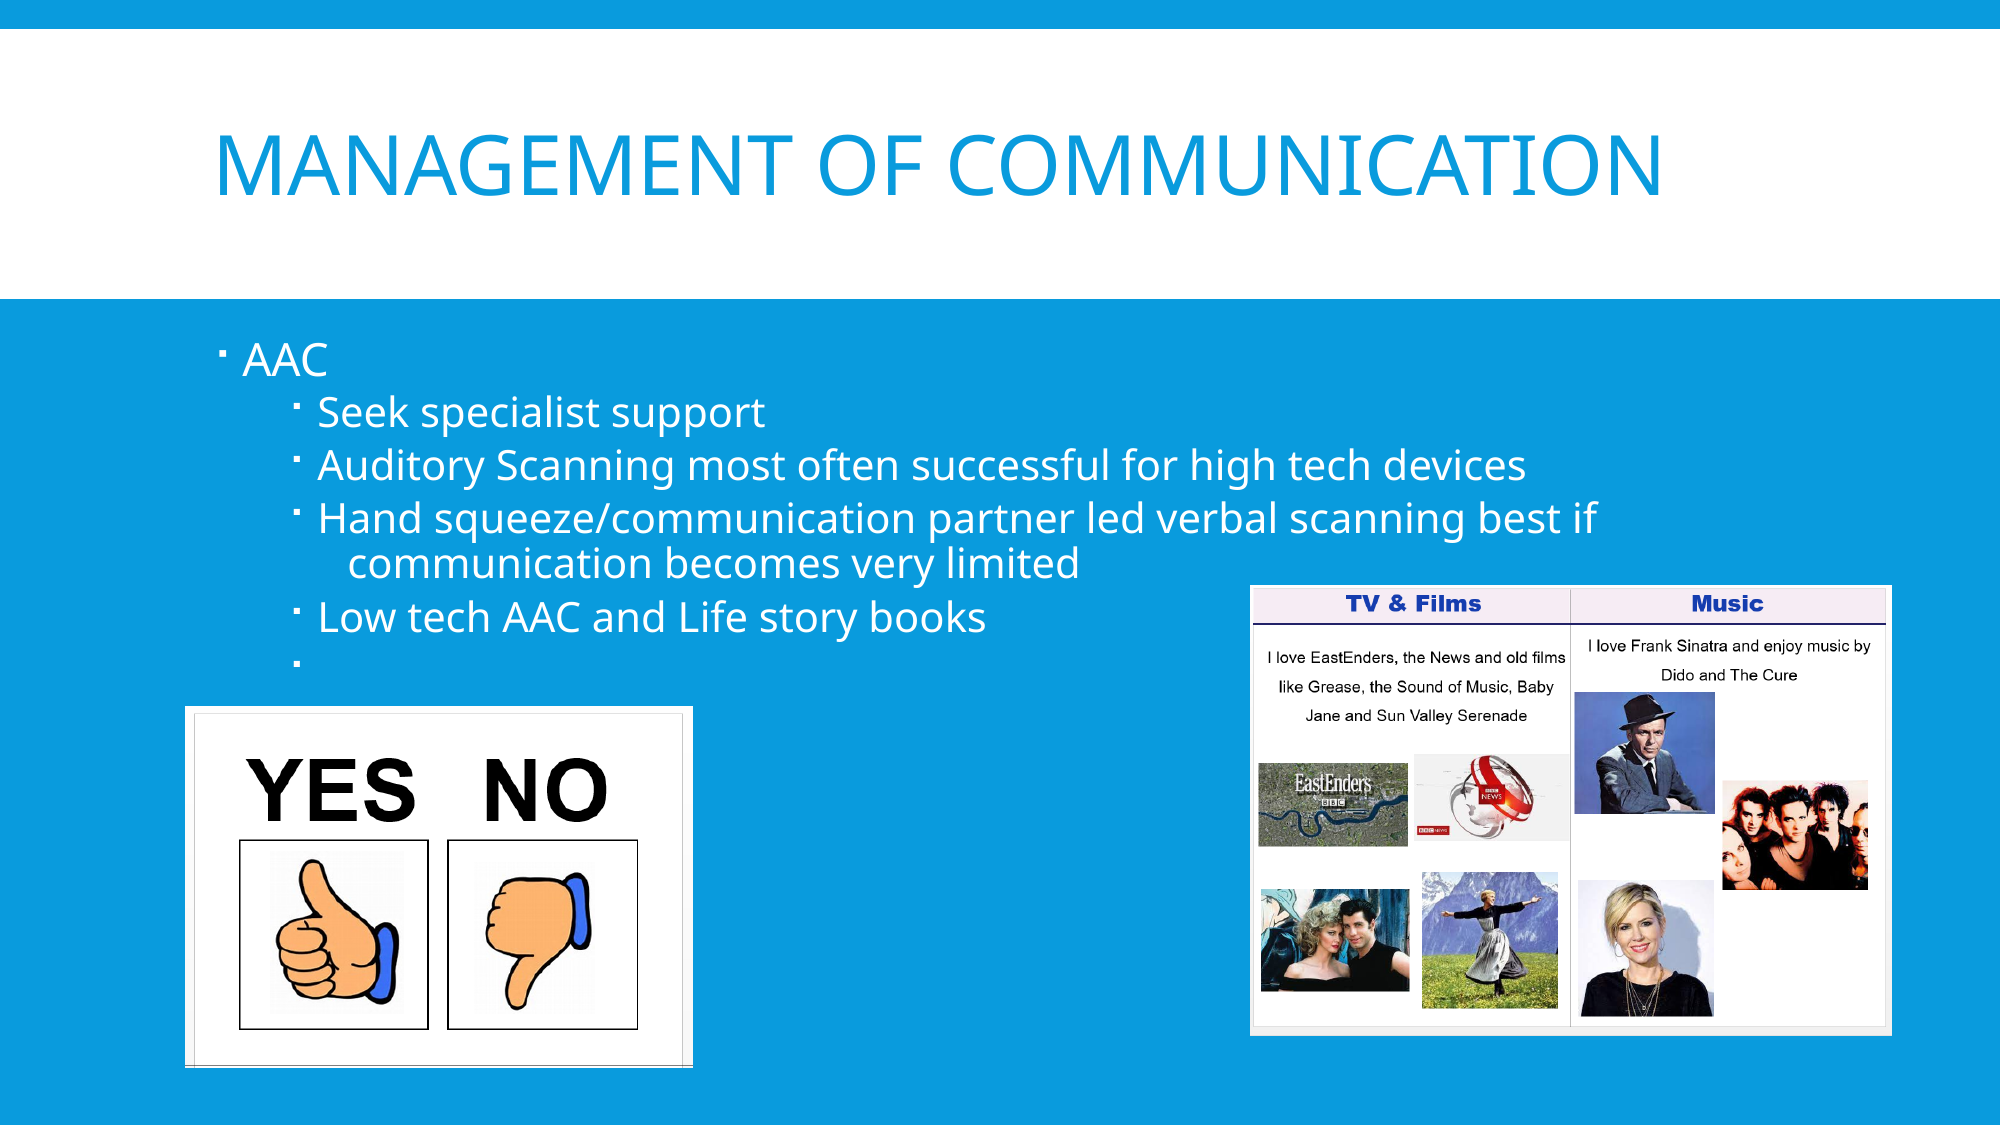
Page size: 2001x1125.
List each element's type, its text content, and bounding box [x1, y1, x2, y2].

picture [1251, 586, 1891, 1035]
list AAC Seek specialist support Auditory Scanning most often successful for high tech devices Hand squeeze/communication partner led verbal scanning best if communication becomes very limited Low tech AAC and Life story books [197, 329, 1803, 1021]
title MANAGEMENT OF COMMUNICATION [197, 46, 1803, 294]
picture [186, 707, 692, 1067]
